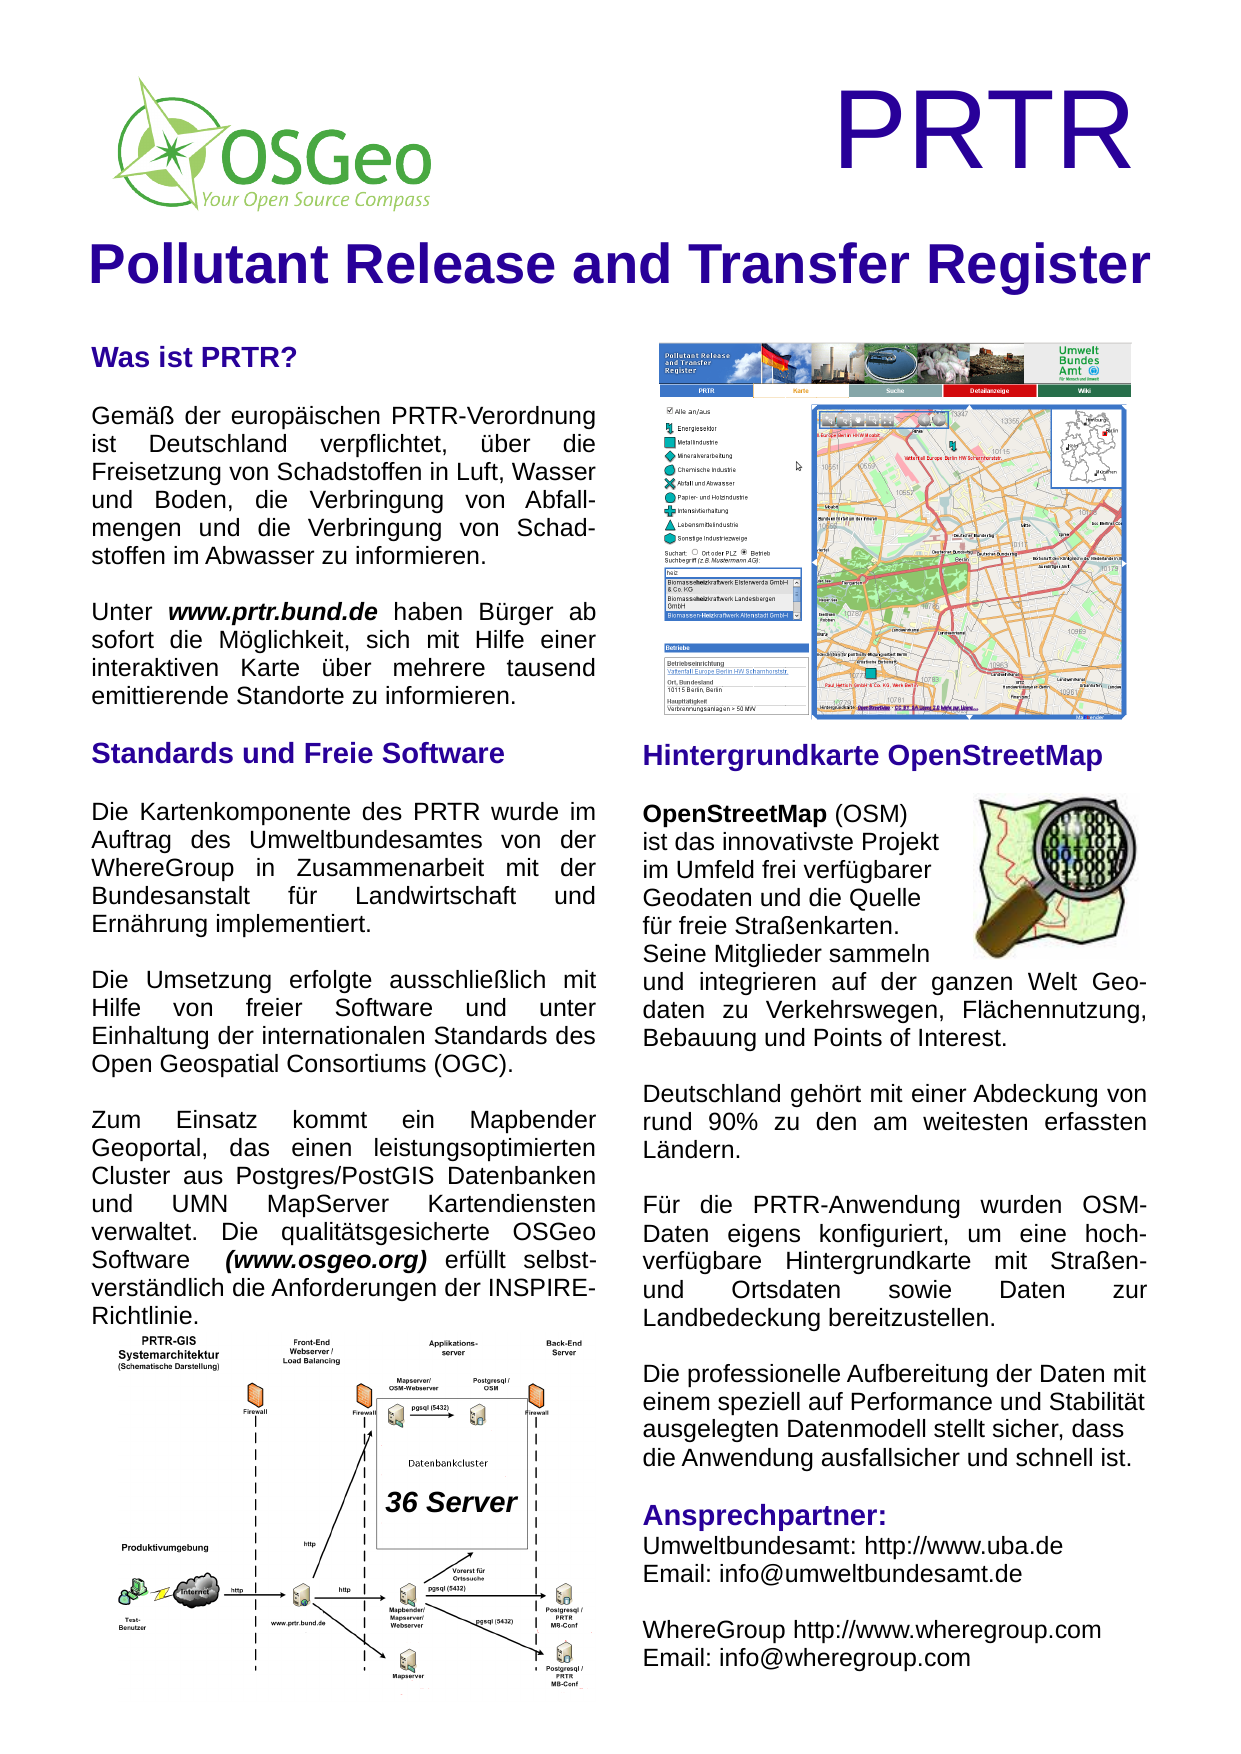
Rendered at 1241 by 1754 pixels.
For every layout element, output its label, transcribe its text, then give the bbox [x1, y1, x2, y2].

text_box Was ist PRTR? Gemäß der europäischen PRTR-Verordnung ist Deutschland verpflichtet, über die Freisetzung von Schadstoffen in Luft, Wasser und Boden, die Verbringung von Abfall-mengen und die Verbringung von Schad-stoffen im Abwasser zu informieren. Unter www.prtr.bund.de haben Bürger ab sofort die Möglichkeit, sich mit Hilfe einer interaktiven Karte über mehrere tausend emittierende Standorte zu informieren. Standards und Freie Software Die Kartenkomponente des PRTR wurde im Auftrag des Umweltbundesamtes von der WhereGroup in Zusammenarbeit mit der Bundesanstalt für Landwirtschaft und Ernährung implementiert. Die Umsetzung erfolgte ausschließlich mit Hilfe von freier Software und unter Einhaltung der internationalen Standards des Open Geospatial Consortiums (OGC). Zum Einsatz kommt ein Mapbender Geoportal, das einen leistungsoptimierten Cluster aus Postgres/PostGIS Datenbanken und UMN MapServer Kartendiensten verwaltet. Die qualitätsgesicherte OSGeo Software (www.osgeo.org) erfüllt selbst-verständlich die Anforderungen der INSPIRE-Richtlinie. [76, 333, 613, 1338]
picture [112, 76, 431, 212]
text_box 36 Server [370, 1478, 533, 1526]
picture [118, 1332, 596, 1702]
picture [973, 793, 1140, 960]
text_box Hintergrundkarte OpenStreetMap OpenStreetMap (OSM) ist das innovativste Projekt im Umfeld frei verfügbarer Geodaten und die Quelle für freie Straßenkarten. Seine Mitglieder sammeln und integrieren auf der ganzen Welt Geo-daten zu Verkehrswegen, Flächennutzung, Bebauung und Points of Interest. Deutschland gehört mit einer Abdeckung von rund 90% zu den am weitesten erfassten Ländern. Für die PRTR-Anwendung wurden OSM-Daten eigens konfiguriert, um eine hoch-verfügbare Hintergrundkarte mit Straßen- und Ortsdaten sowie Daten zur Landbedeckung bereitzustellen. Die professionelle Aufbereitung der Daten mit einem speziell auf Performance und Stabilität ausgelegten Datenmodell stellt sicher, dass die Anwendung ausfallsicher und schnell ist. Ansprechpartner: Umweltbundesamt: http://www.uba.de Email: info@umweltbundesamt.de WhereGroup http://www.wheregroup.com Email: info@wheregroup.com [627, 731, 1164, 1680]
text_box PRTR [797, 59, 1152, 200]
picture [659, 342, 1132, 725]
text_box Pollutant Release and Transfer Register [88, 226, 1152, 301]
